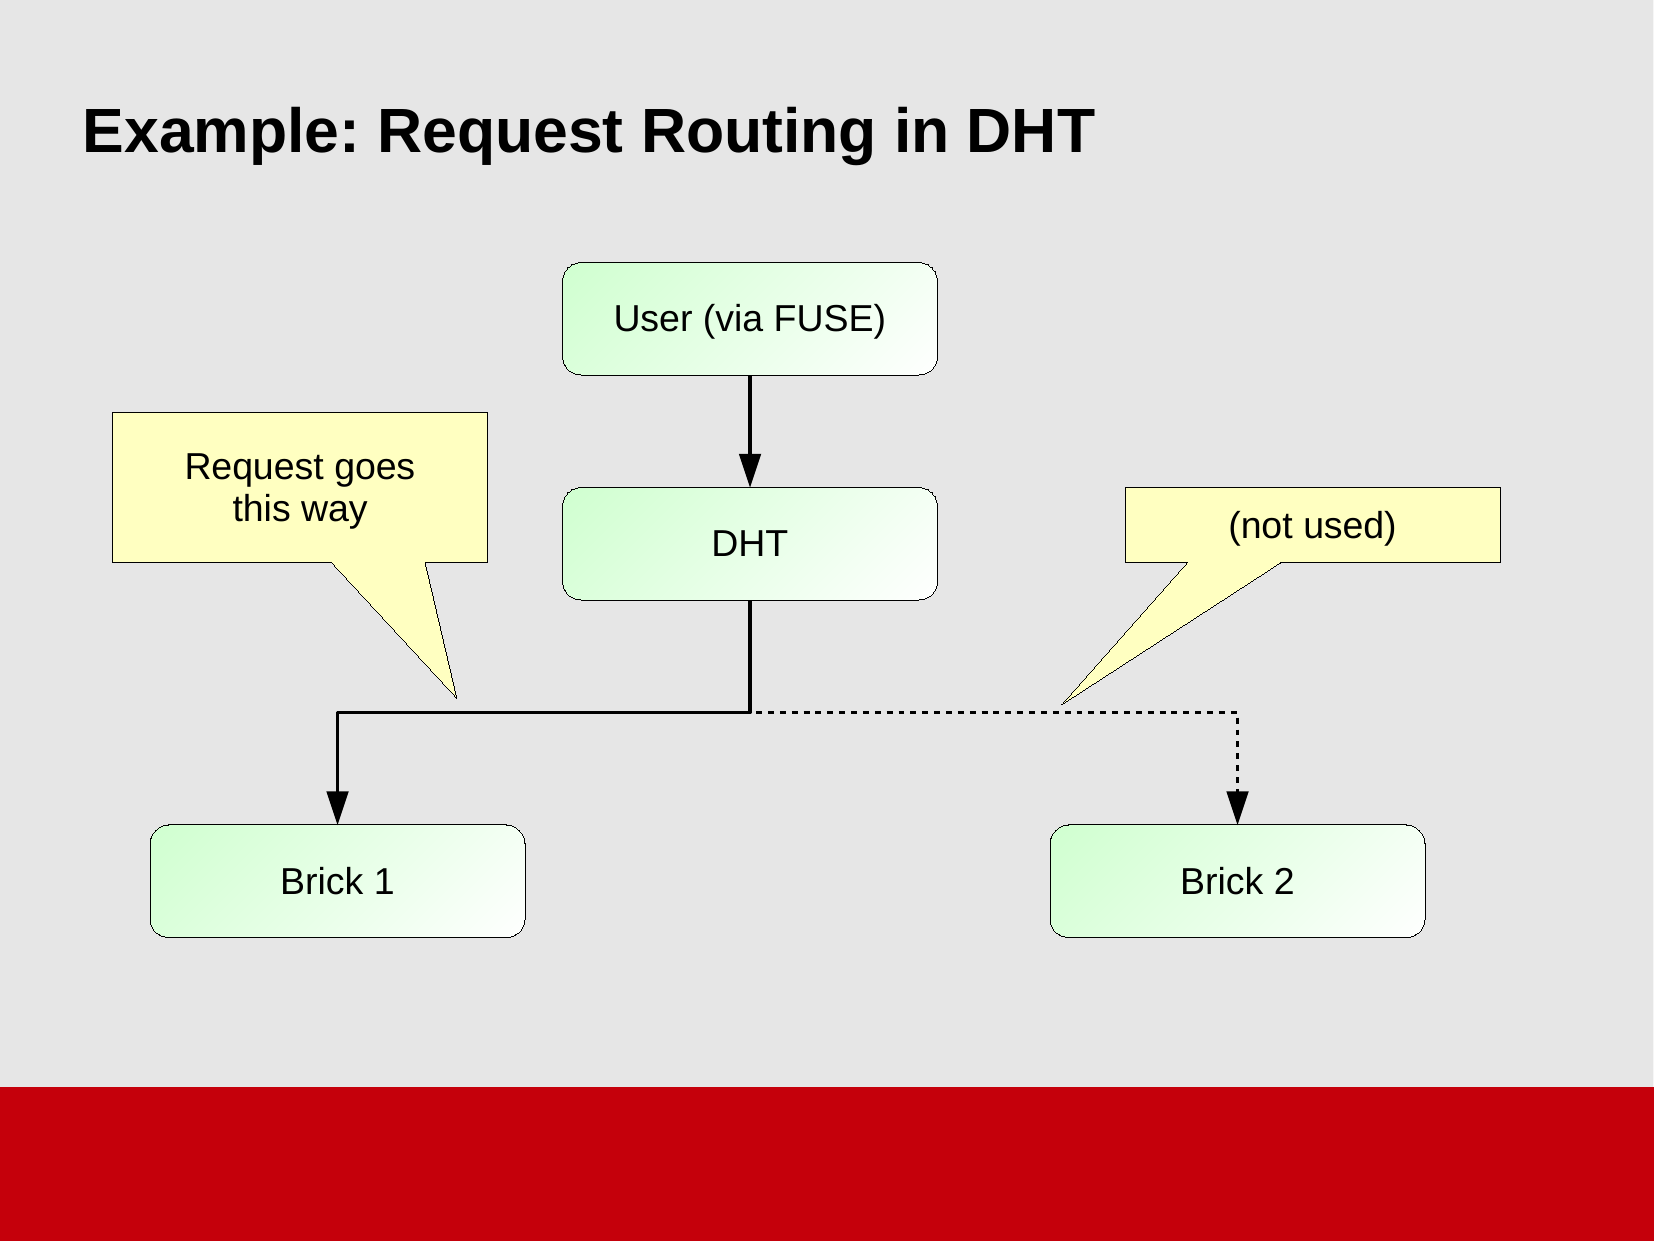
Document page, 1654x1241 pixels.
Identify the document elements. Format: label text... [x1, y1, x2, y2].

text_box Brick 2 [1050, 824, 1426, 938]
text_box (not used) [1061, 487, 1501, 705]
text_box User (via FUSE) [562, 262, 938, 376]
text_box Brick 1 [150, 824, 526, 938]
title Example: Request Routing in DHT [82, 37, 1571, 226]
text_box Request goes this way [112, 412, 488, 699]
text_box DHT [562, 487, 938, 601]
